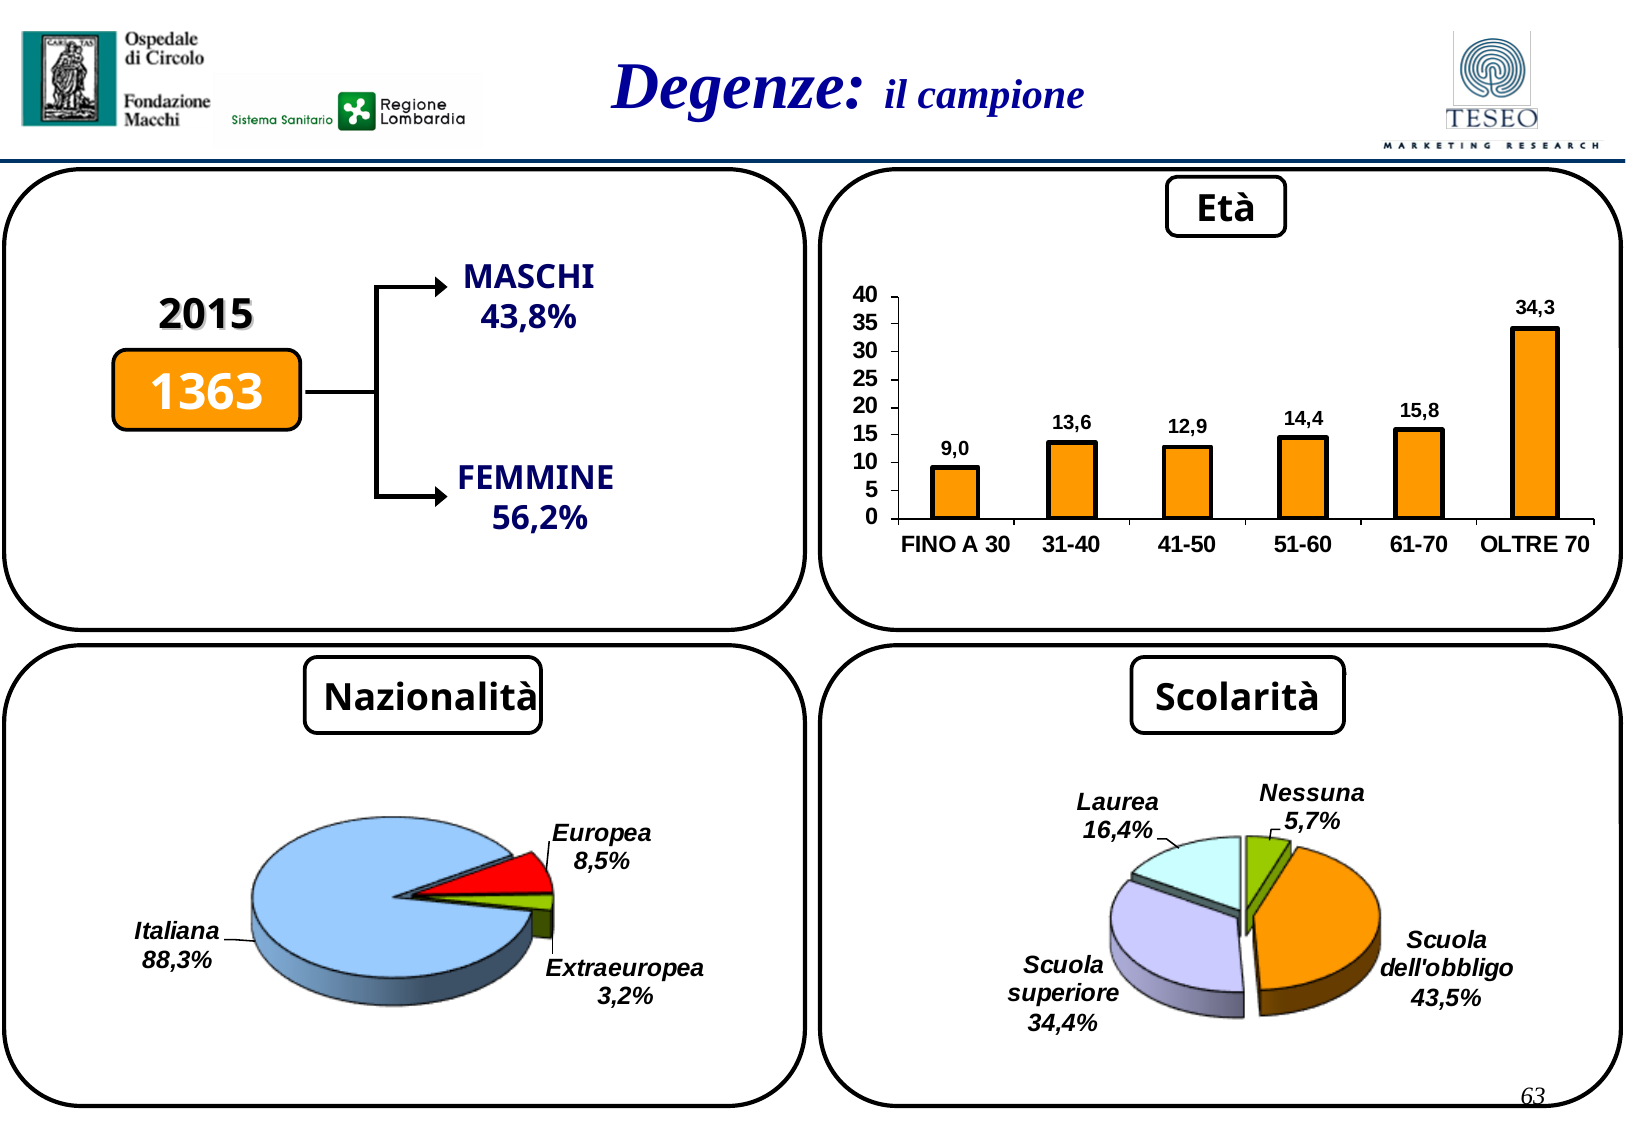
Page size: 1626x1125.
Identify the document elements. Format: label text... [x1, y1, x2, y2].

picture [827, 250, 1614, 629]
text_box 1363 [113, 349, 301, 430]
picture [0, 662, 1626, 1119]
text_box MASCHI 43,8% [462, 255, 595, 336]
text_box Nazionalità [307, 656, 539, 662]
picture [1381, 31, 1604, 149]
text_box FEMMINE 56,2% [456, 456, 624, 537]
text_box Età [1166, 176, 1286, 236]
picture [21, 31, 483, 149]
text_box Degenze: il campione [304, 18, 1392, 144]
text_box 2015 [143, 278, 270, 345]
text_box Scolarità [1131, 656, 1345, 700]
